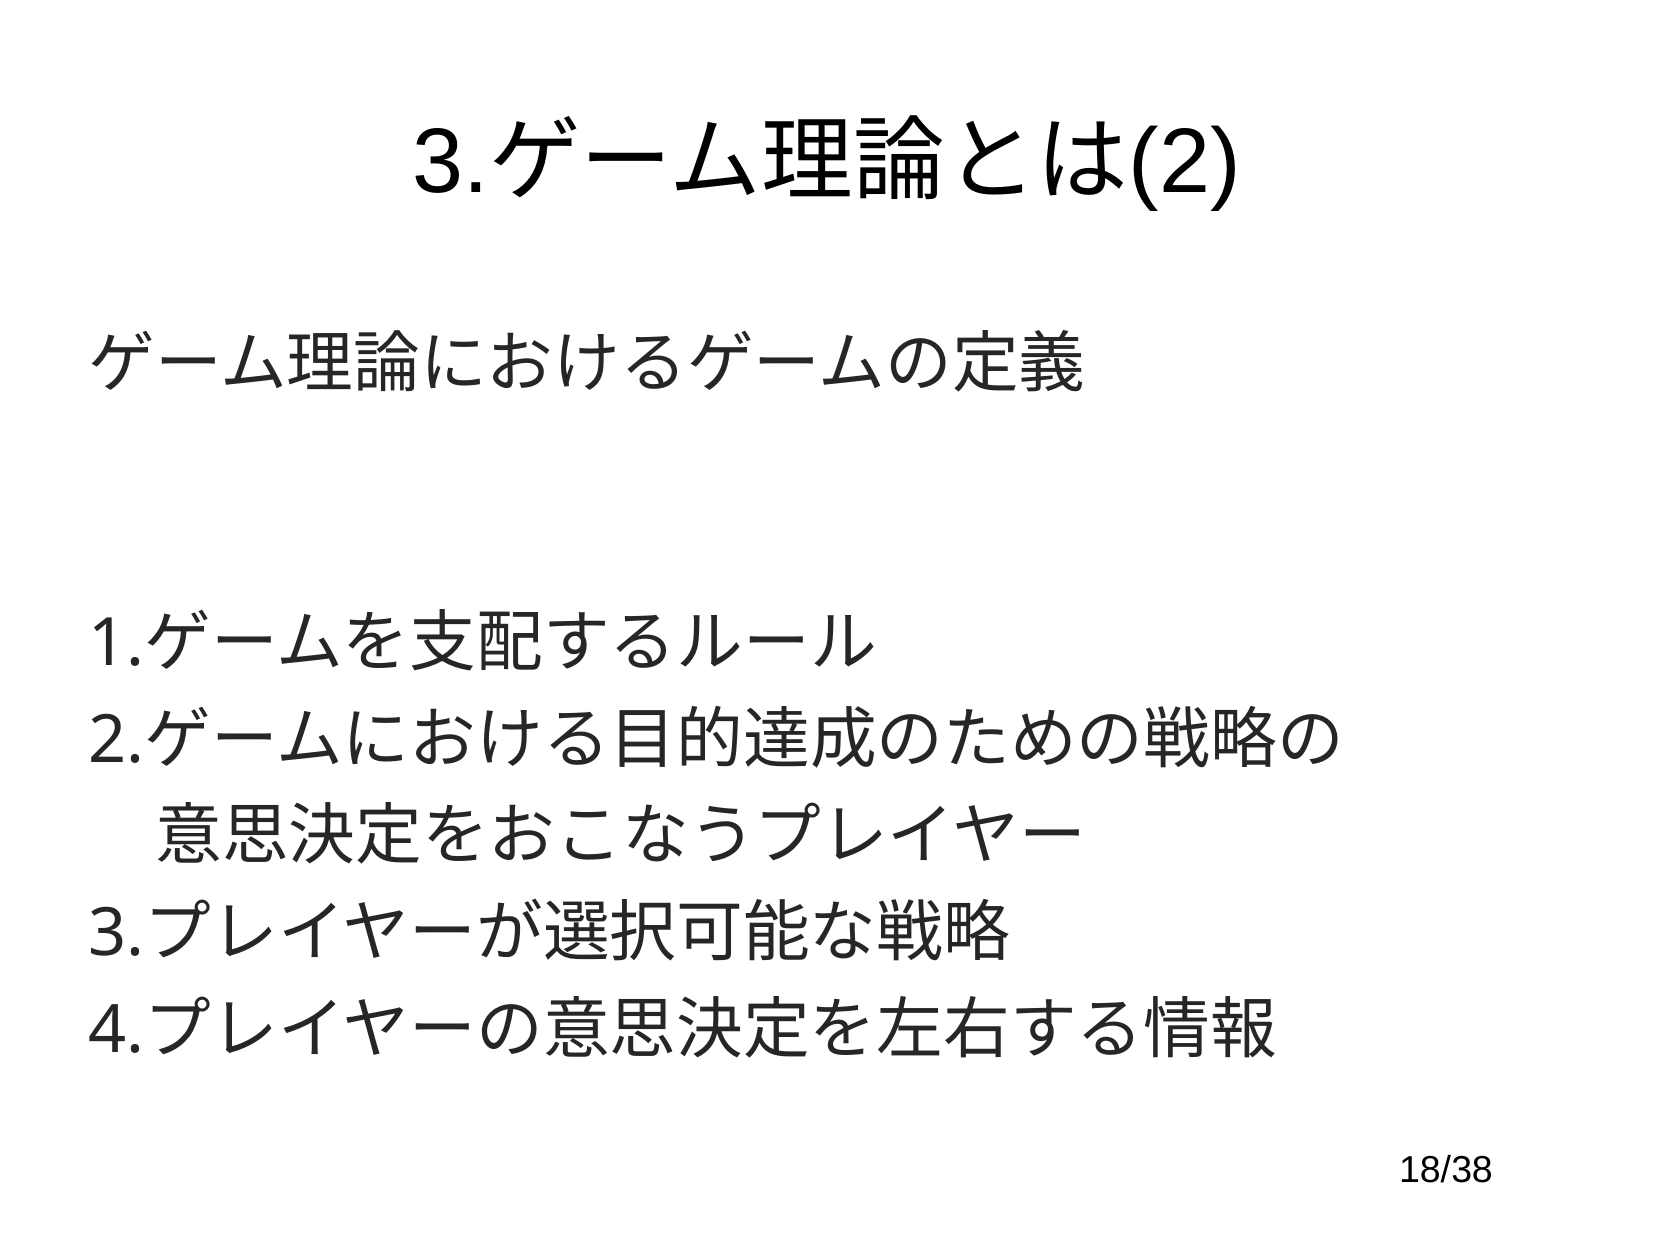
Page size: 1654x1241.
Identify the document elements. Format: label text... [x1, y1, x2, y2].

text_box <番号>/38 [1413, 1140, 1608, 1211]
title 3.ゲーム理論とは(2) [82, 56, 1571, 250]
subtitle ゲーム理論におけるゲームの定義 1.ゲームを支配するルール 2.ゲームにおける目的達成のための戦略の 意思決定をおこなうプレイヤー 3.プレイヤーが選択可能な戦略 4.プレイヤーの意思決定を左右する情報 [88, 288, 1577, 1093]
